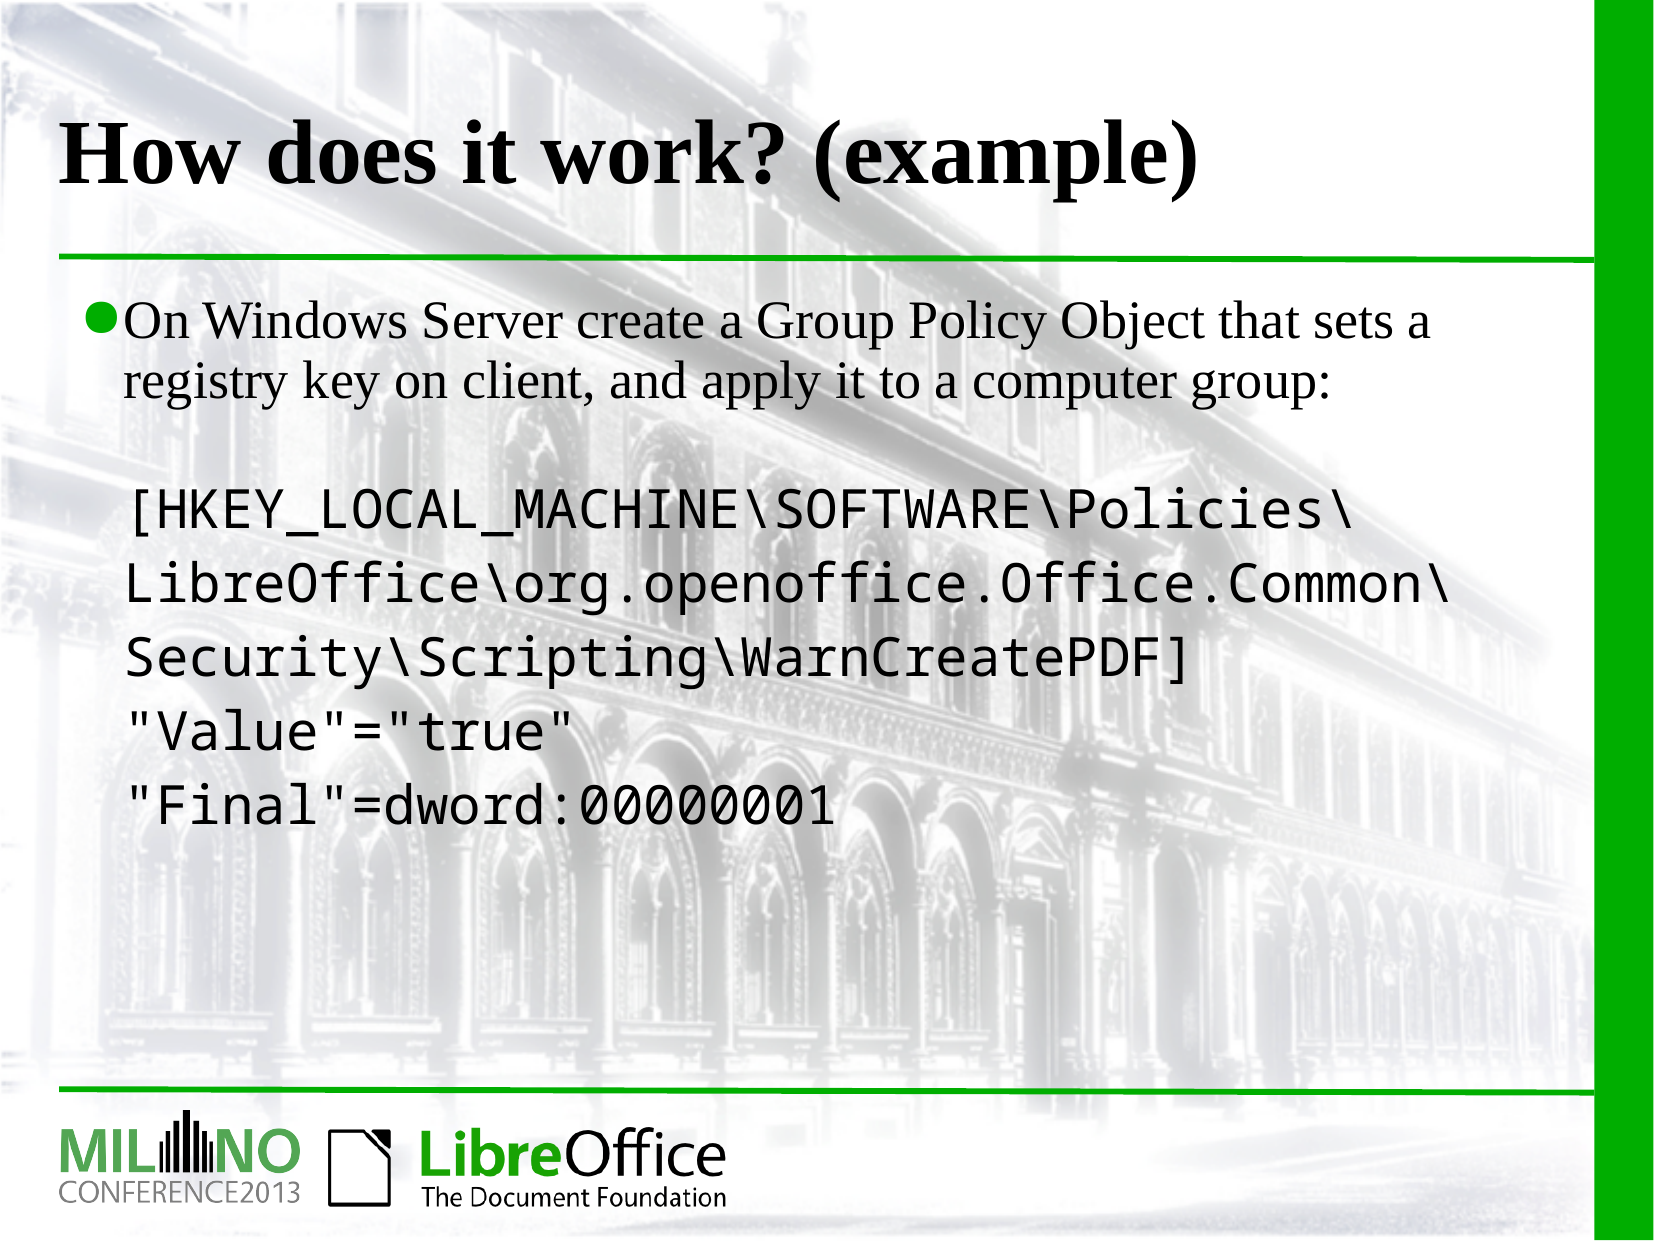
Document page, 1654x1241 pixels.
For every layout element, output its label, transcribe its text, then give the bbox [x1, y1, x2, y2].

title How does it work? (example) [59, 49, 1548, 257]
picture [0, 1, 1594, 1241]
list On Windows Server create a Group Policy Object that sets a registry key on client, and apply it to a computer group: [HKEY_LOCAL_MACHINE\SOFTWARE\Policies\LibreOffice\org.openoffice.Office.Common\Security\Scripting\WarnCreatePDF] "Value"="true" "Final"=dword:00000001 [35, 290, 1524, 1010]
